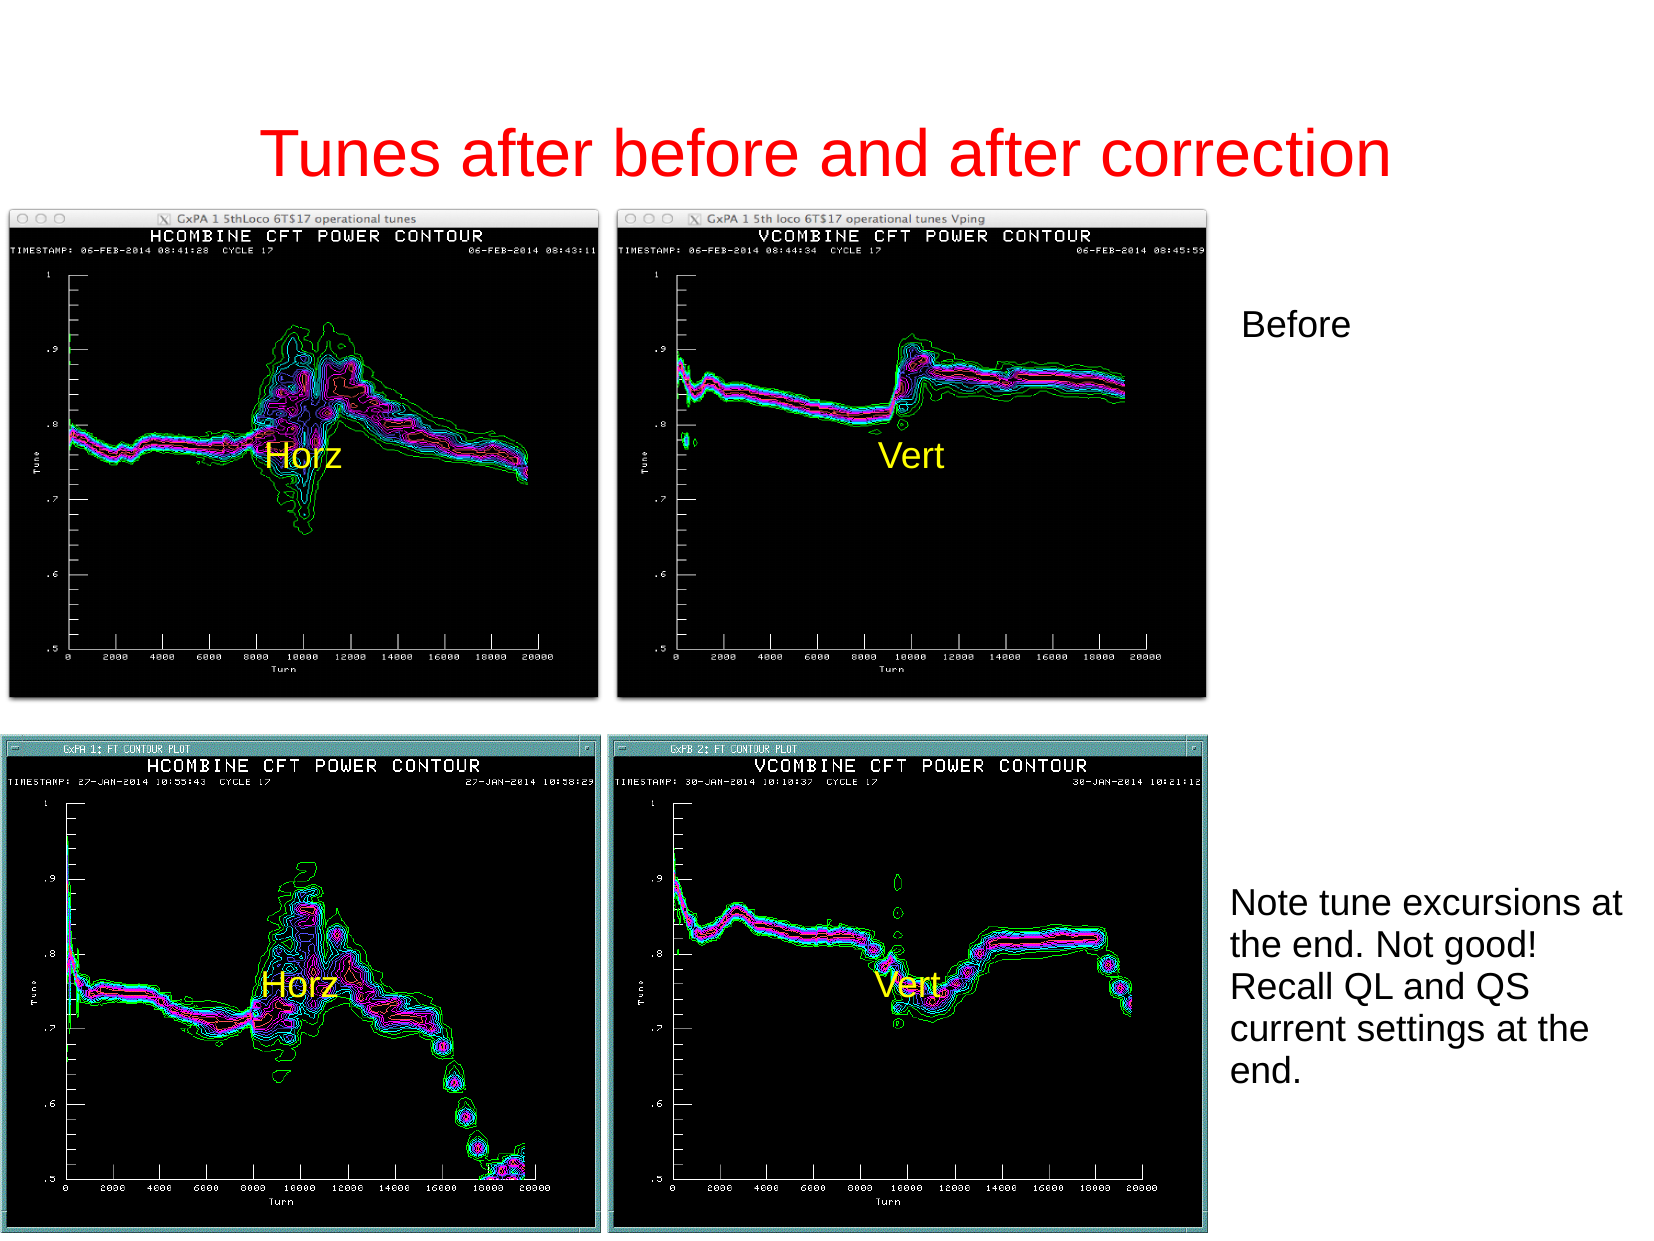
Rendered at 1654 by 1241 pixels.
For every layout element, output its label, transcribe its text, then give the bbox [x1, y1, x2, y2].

text_box Note tune excursions at the end. Not good! Recall QL and QS current settings at the end. [1215, 873, 1639, 1099]
title Tunes after before and after correction [82, 49, 1571, 257]
picture [607, 734, 1208, 1234]
picture [3, 206, 604, 706]
picture [611, 206, 1212, 706]
text_box Before [1226, 296, 1583, 354]
picture [0, 734, 601, 1234]
